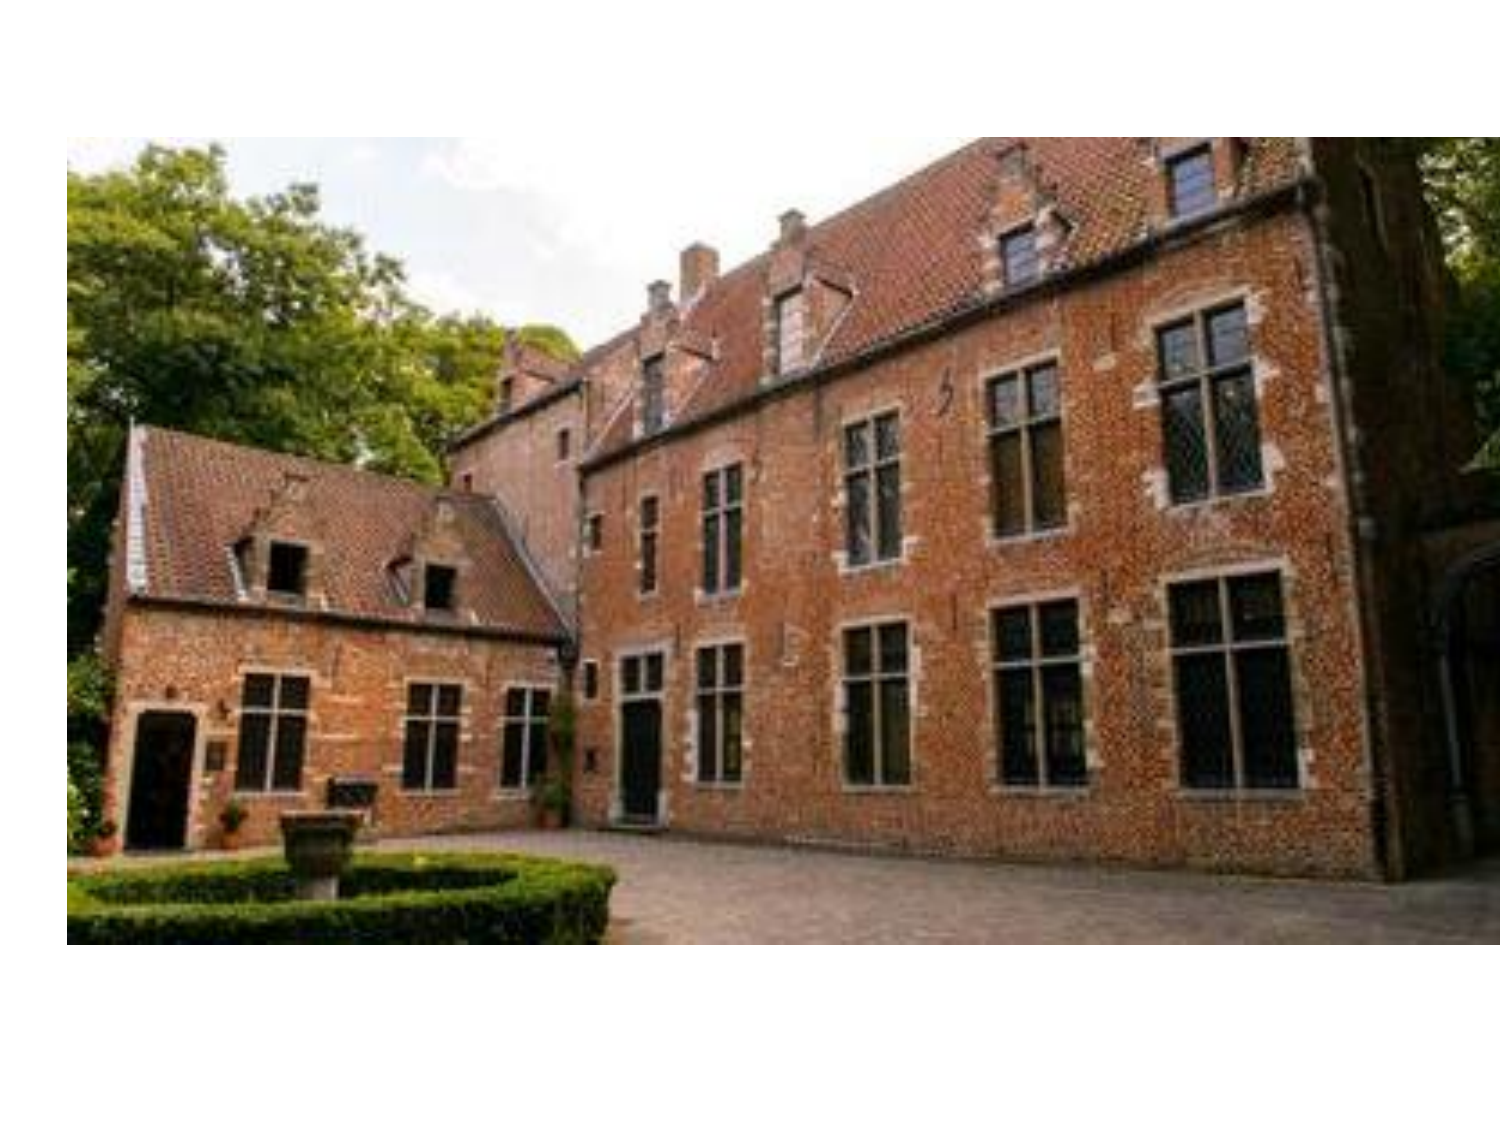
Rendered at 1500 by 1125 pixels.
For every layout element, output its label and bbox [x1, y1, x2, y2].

picture [67, 137, 1500, 946]
